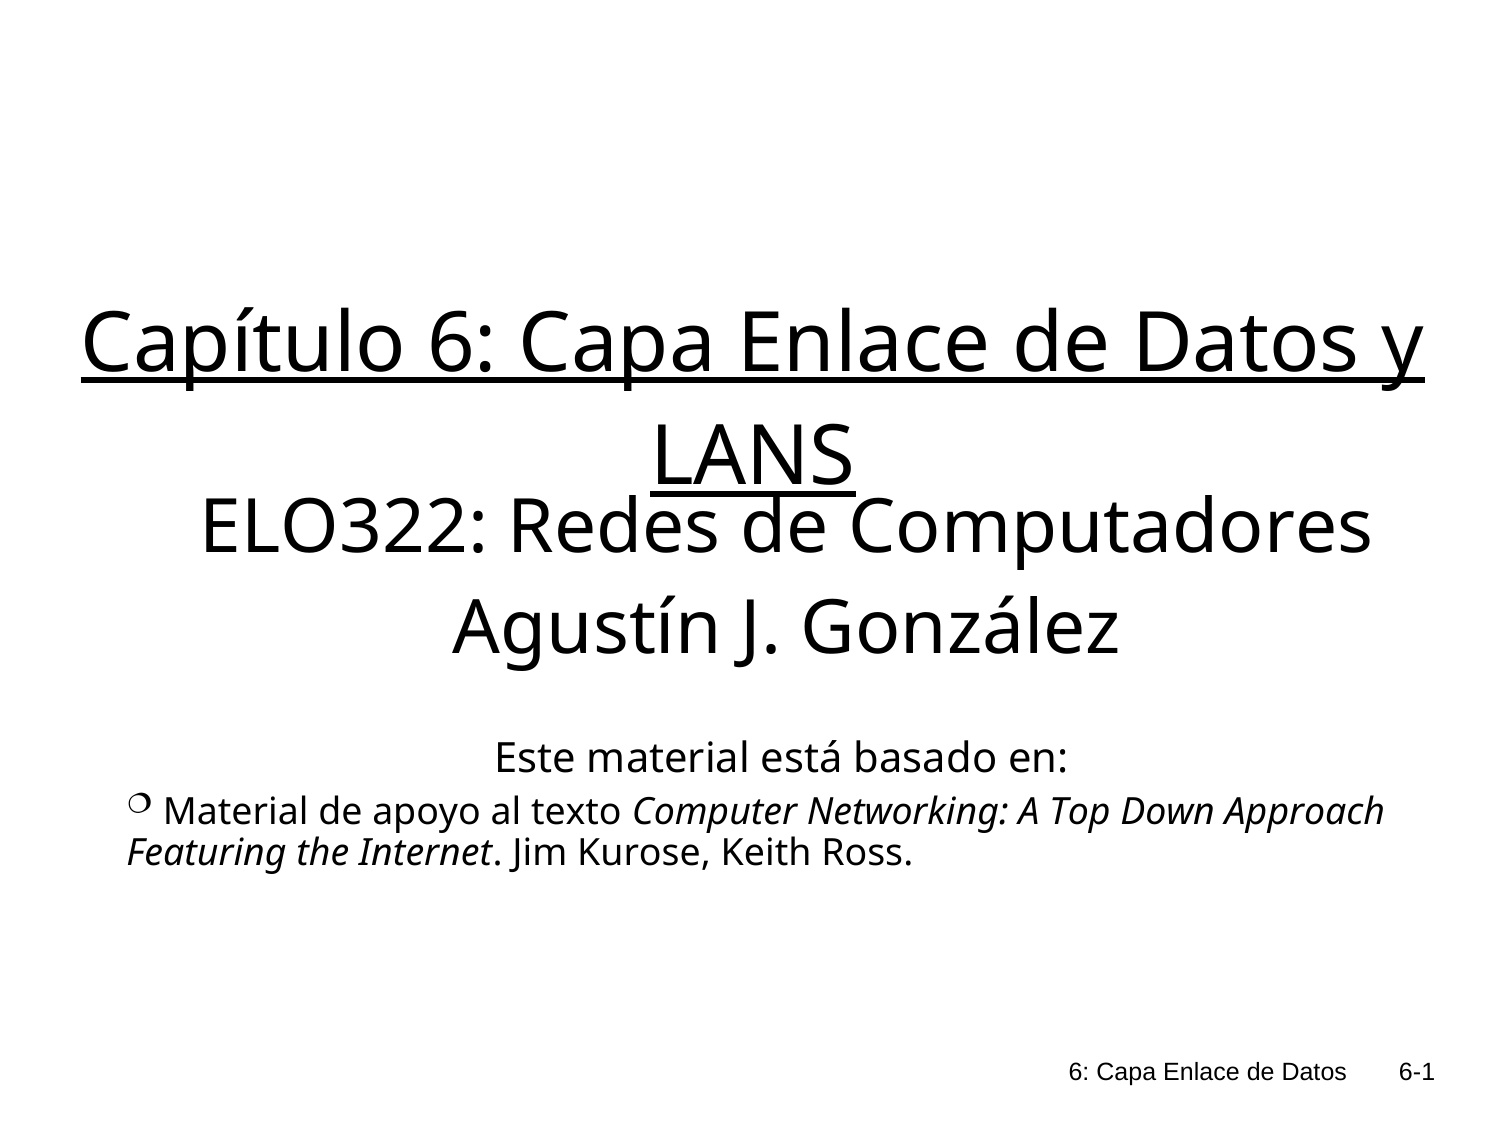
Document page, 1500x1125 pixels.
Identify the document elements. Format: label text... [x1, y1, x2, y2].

title Capítulo 6: Capa Enlace de Datos y LANS [59, 279, 1447, 479]
subtitle ELO322: Redes de Computadores Agustín J. González Este material está basado en: Material de apoyo al texto Computer Networking: A Top Down Approach Featuring the Internet. Jim Kurose, Keith Ross. [36, 479, 1463, 1125]
